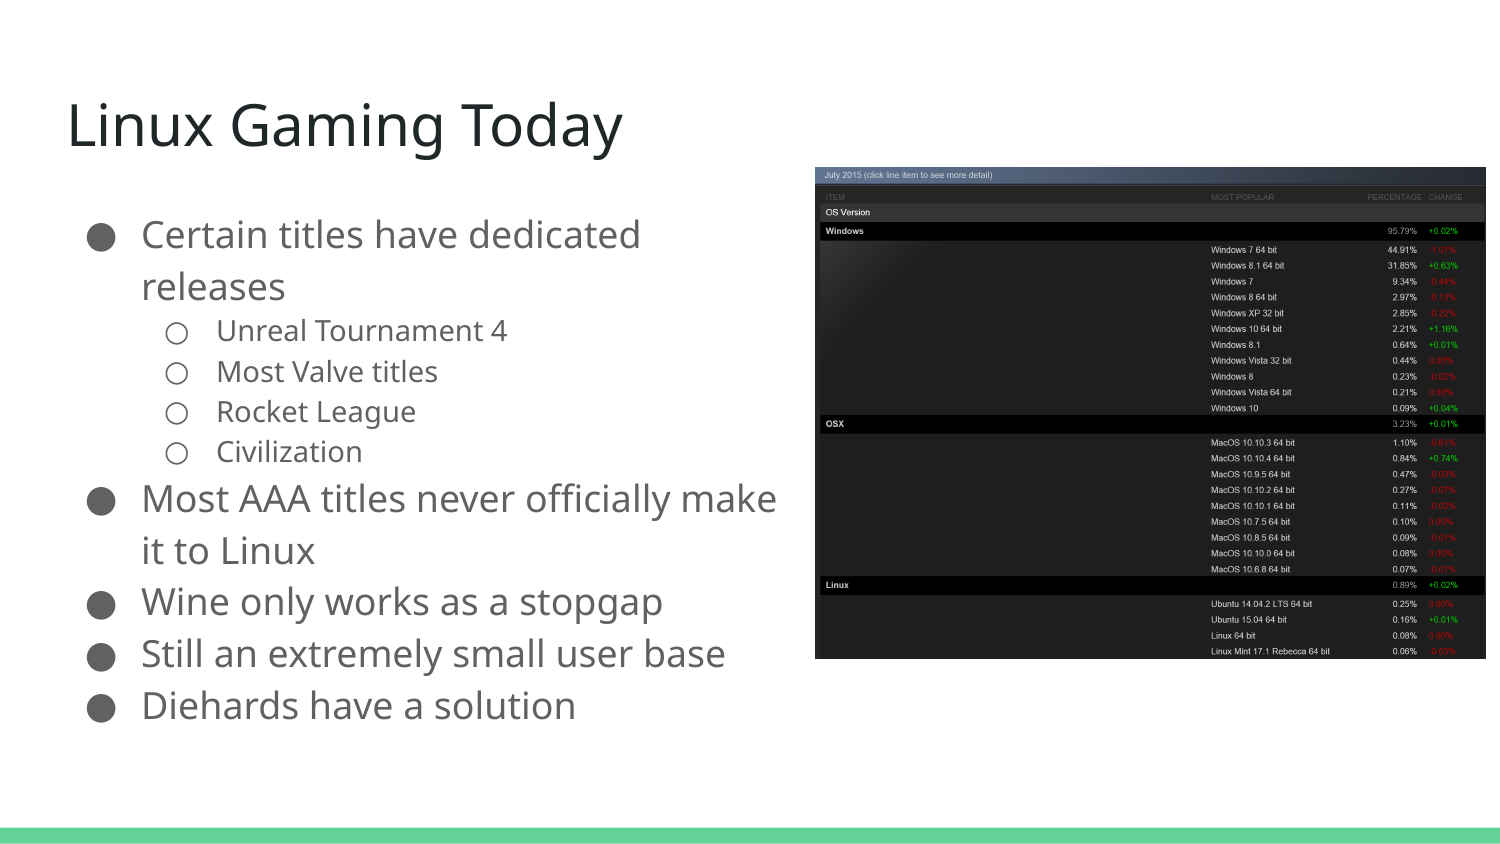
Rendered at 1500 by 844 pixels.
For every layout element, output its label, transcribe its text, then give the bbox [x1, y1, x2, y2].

picture [815, 167, 1486, 659]
title Linux Gaming Today [51, 72, 1449, 167]
list Certain titles have dedicated releases Unreal Tournament 4 Most Valve titles Rocket League Civilization Most AAA titles never officially make it to Linux Wine only works as a stopgap Still an extremely small user base Diehards have a solution [51, 189, 809, 750]
